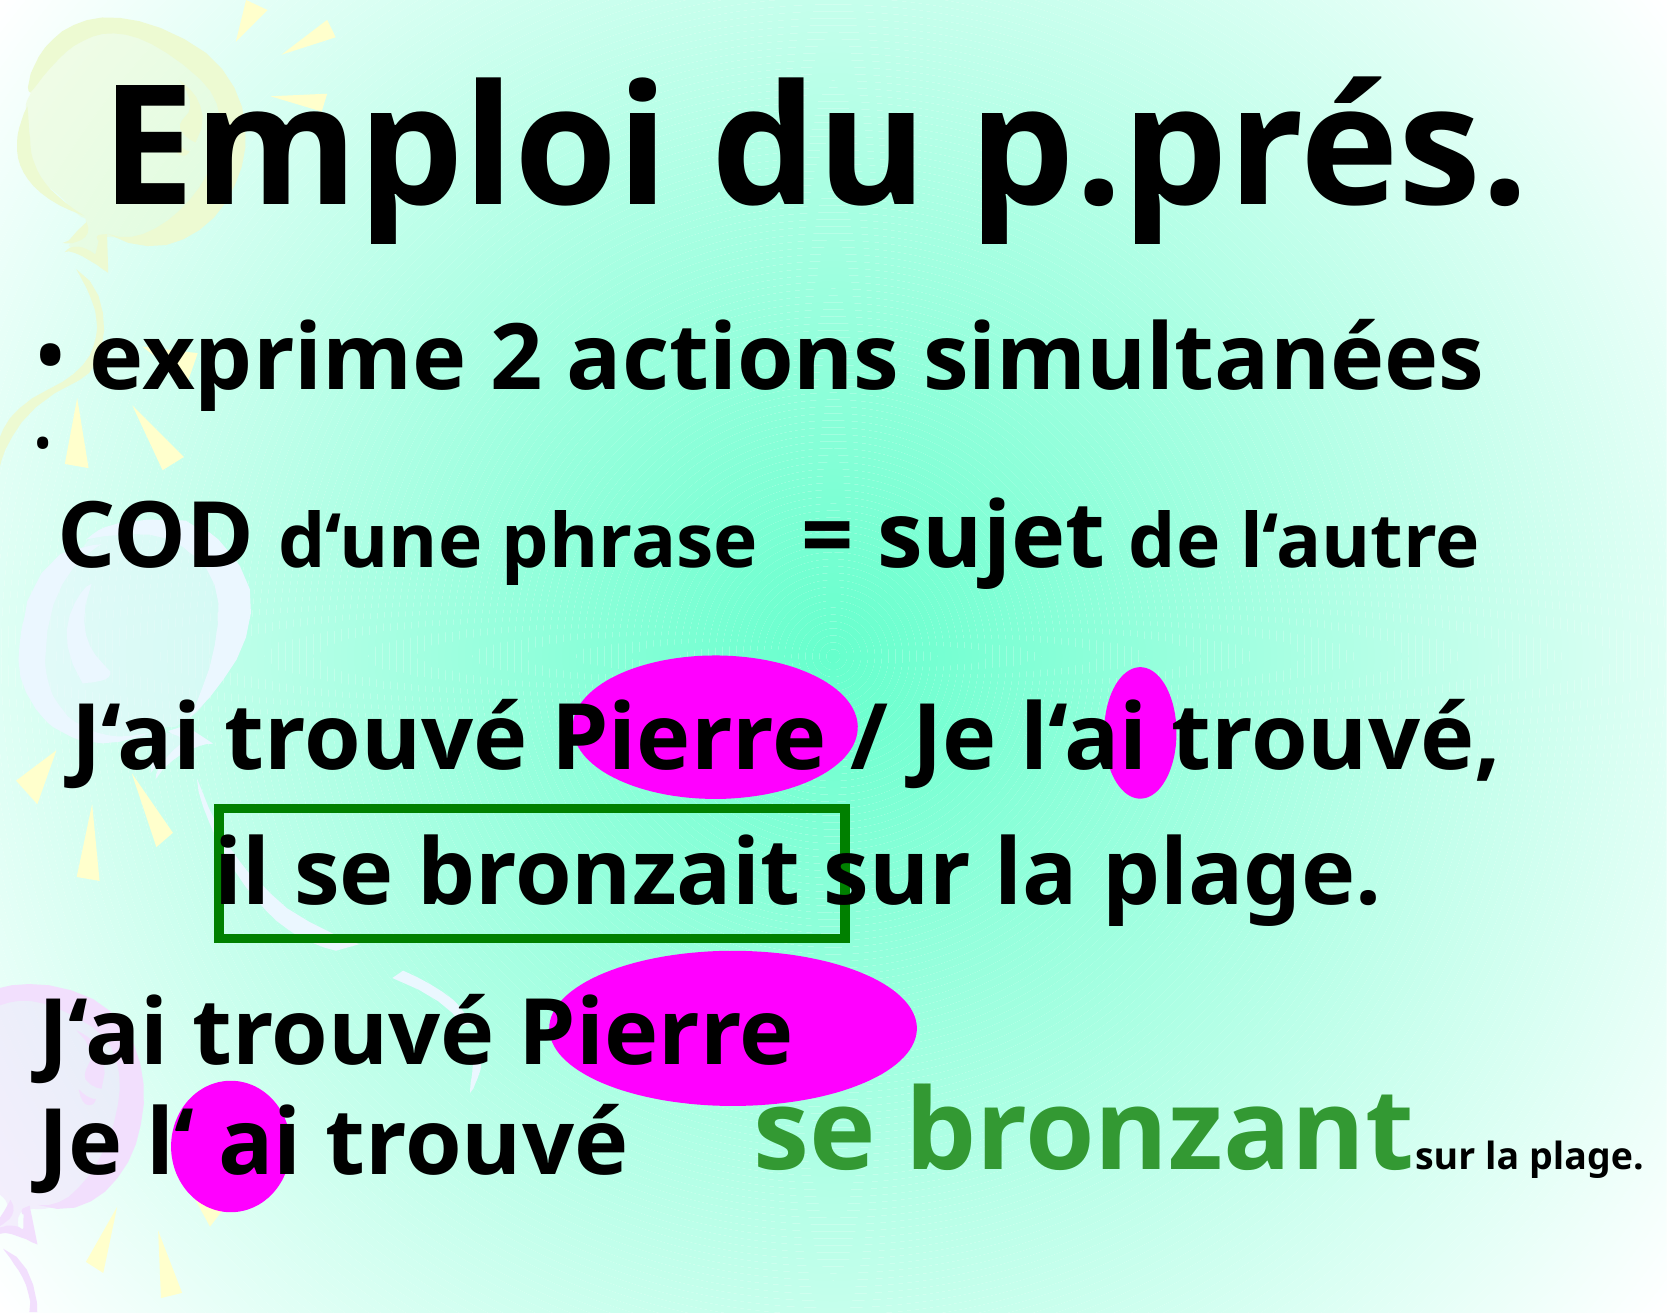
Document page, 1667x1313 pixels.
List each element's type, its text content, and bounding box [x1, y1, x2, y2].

text_box = sujet de l‘autre [786, 468, 1667, 570]
text_box Emploi du p.prés. exprime 2 actions simultanées COD d‘une phrase [18, 30, 1667, 570]
text_box J‘ai trouvé Pierre / Je l‘ai trouvé, il se bronzait sur la plage. J‘ai trouvé Pierre Je l‘ ai trouvé [0, 570, 1667, 1200]
text_box [197, 1200, 265, 1212]
